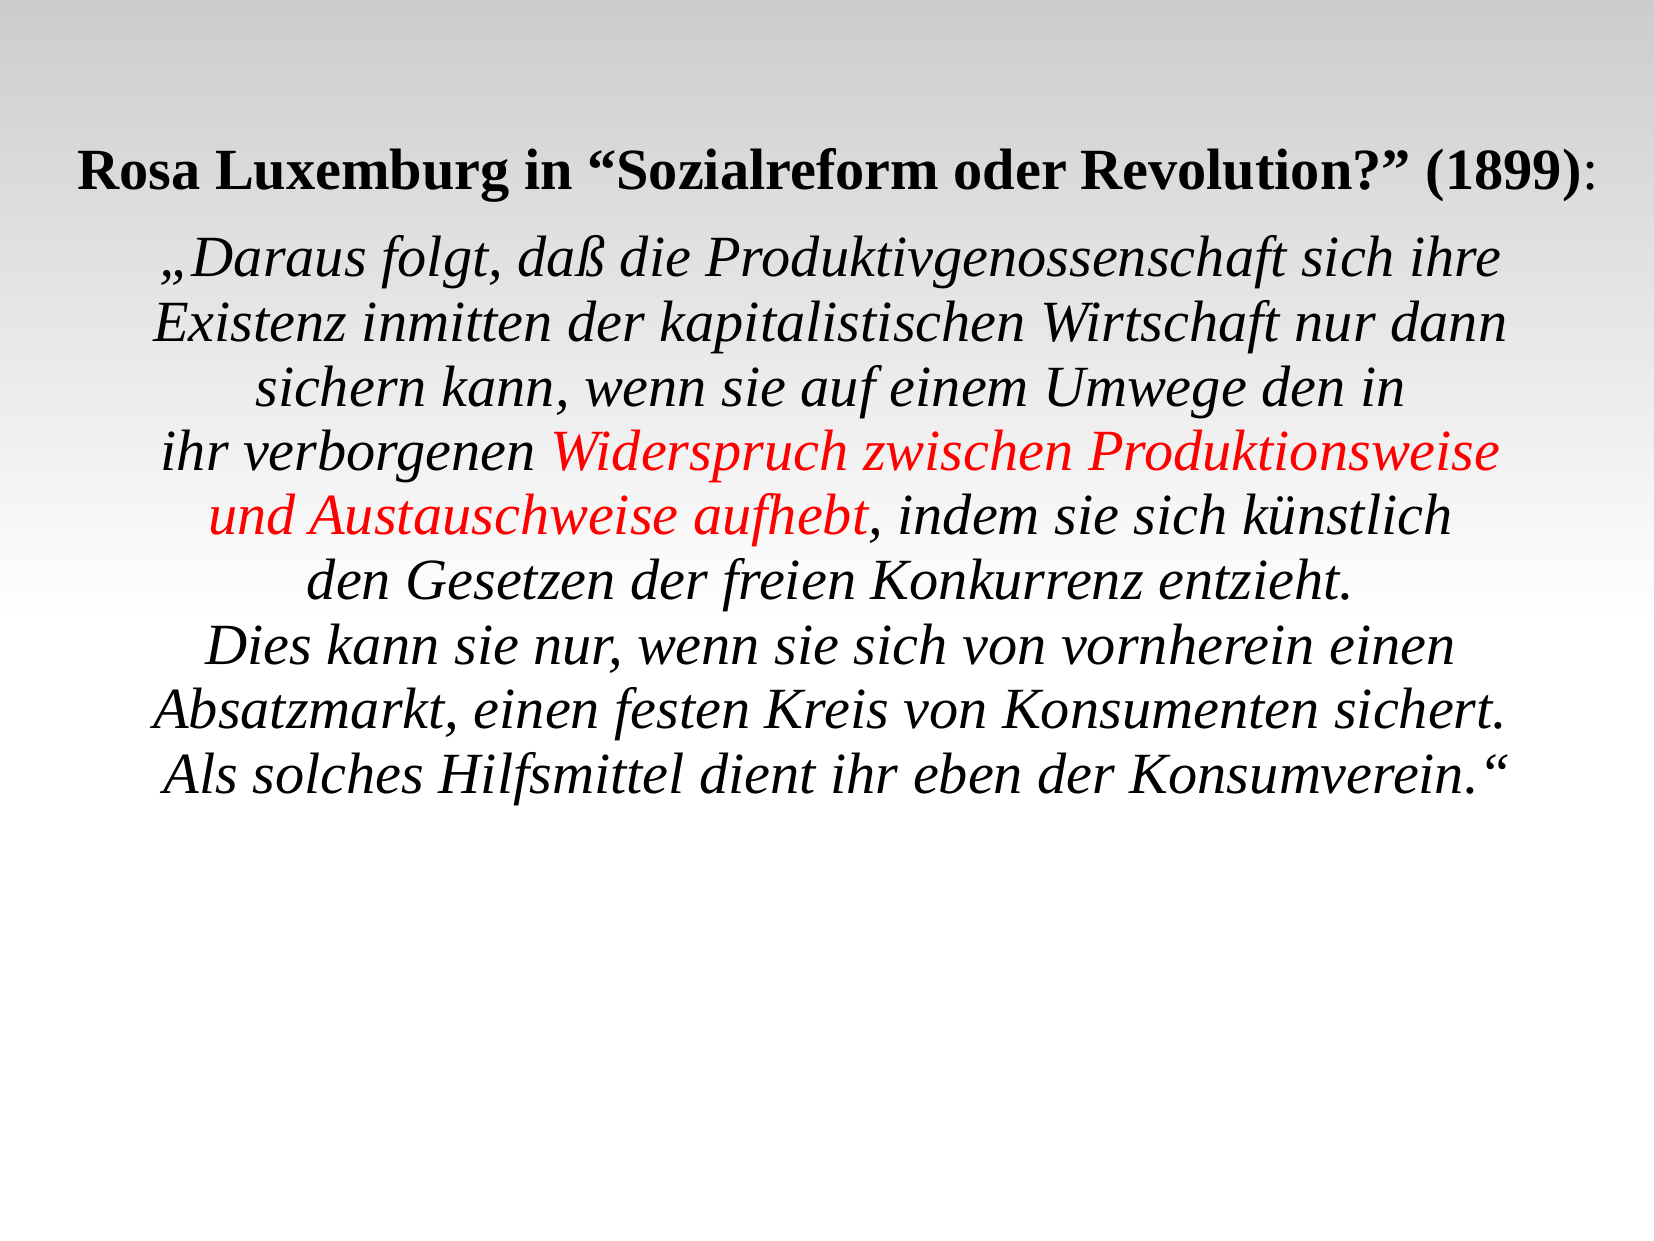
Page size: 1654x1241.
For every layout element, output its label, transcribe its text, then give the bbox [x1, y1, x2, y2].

text_box Rosa Luxemburg in “Sozialreform oder Revolution?” (1899): „Daraus folgt, daß die Produktivgenossenschaft sich ihre Existenz inmitten der kapitalistischen Wirtschaft nur dann sichern kann, wenn sie auf einem Umwege den in ihr verborgenen Widerspruch zwischen Produktionsweise und Austauschweise aufhebt, indem sie sich künstlich den Gesetzen der freien Konkurrenz entzieht. Dies kann sie nur, wenn sie sich von vornherein einen Absatzmarkt, einen festen Kreis von Konsumenten sichert. Als solches Hilfsmittel dient ihr eben der Konsumverein.“ [51, 129, 1625, 814]
